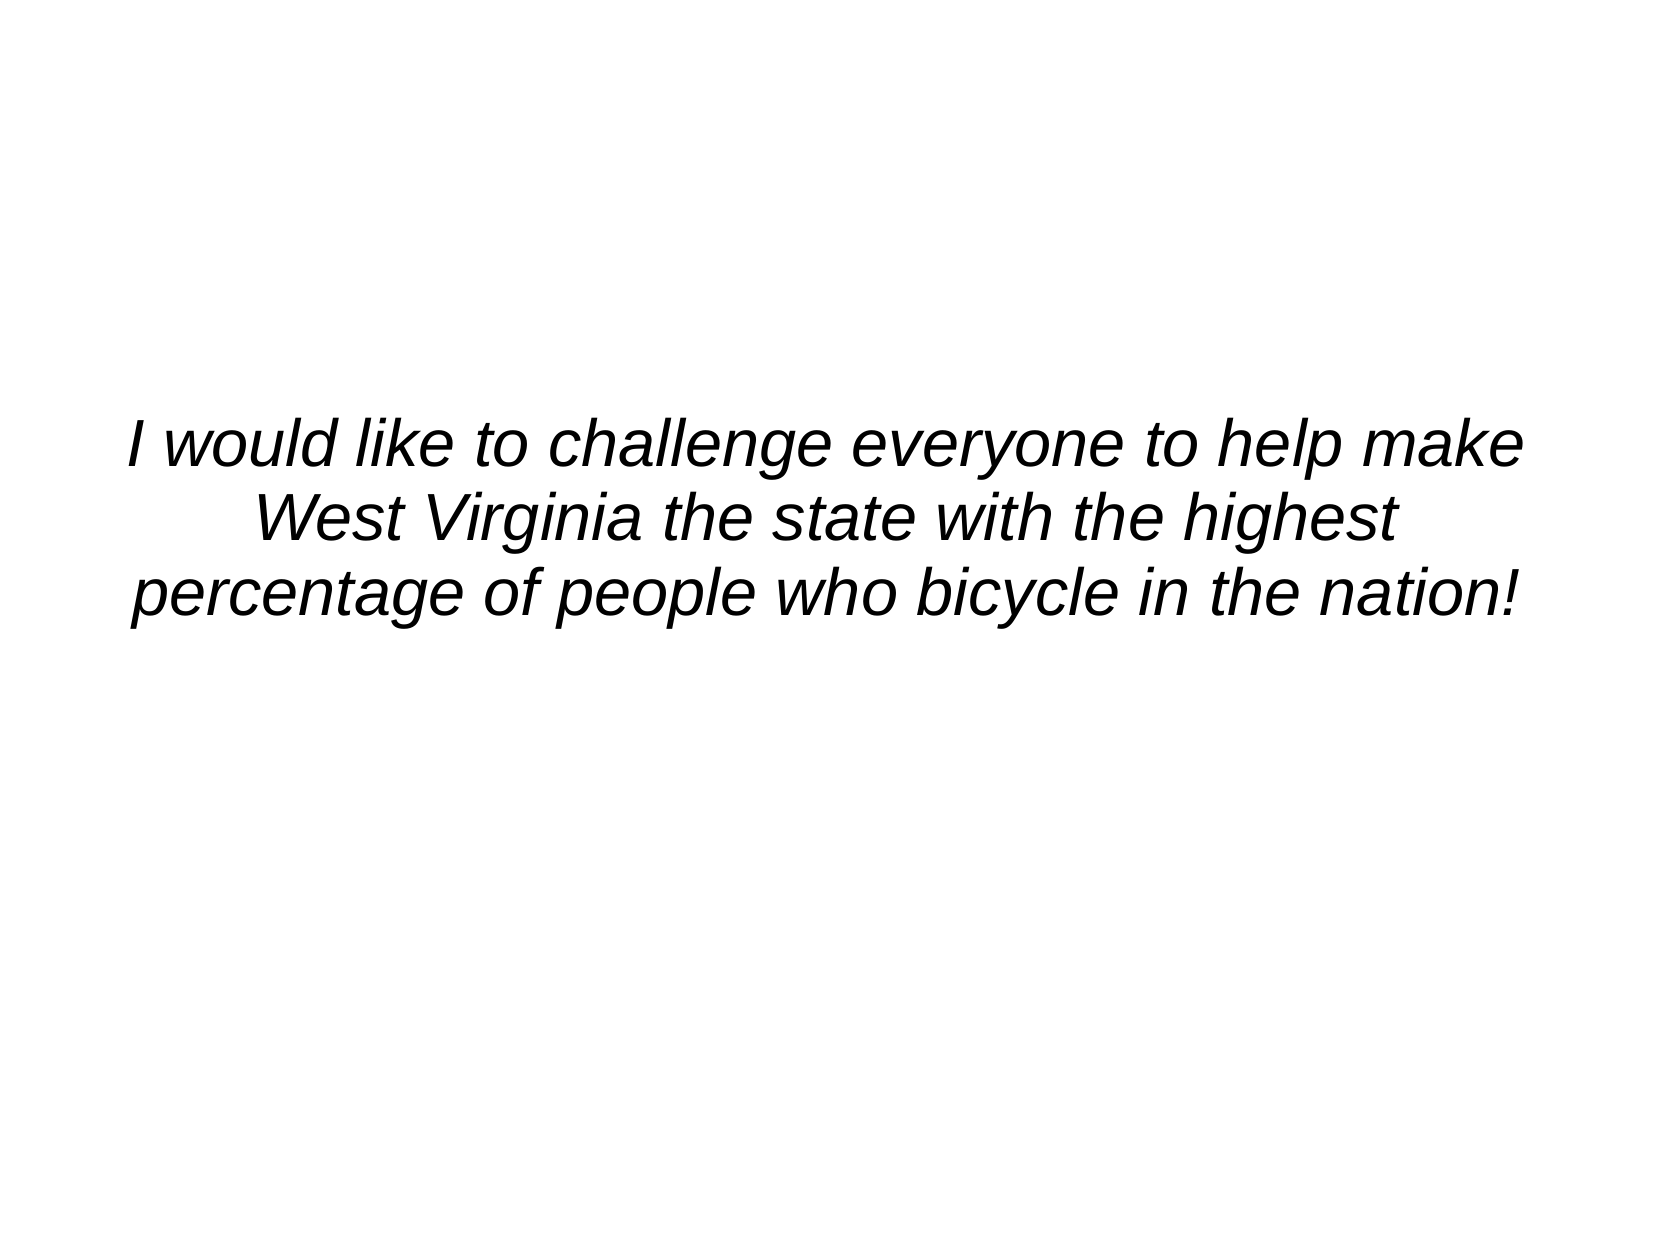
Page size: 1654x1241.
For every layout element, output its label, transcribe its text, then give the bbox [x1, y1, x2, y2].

subtitle I would like to challenge everyone to help make West Virginia the state with the highest percentage of people who bicycle in the nation! [82, 37, 1571, 998]
